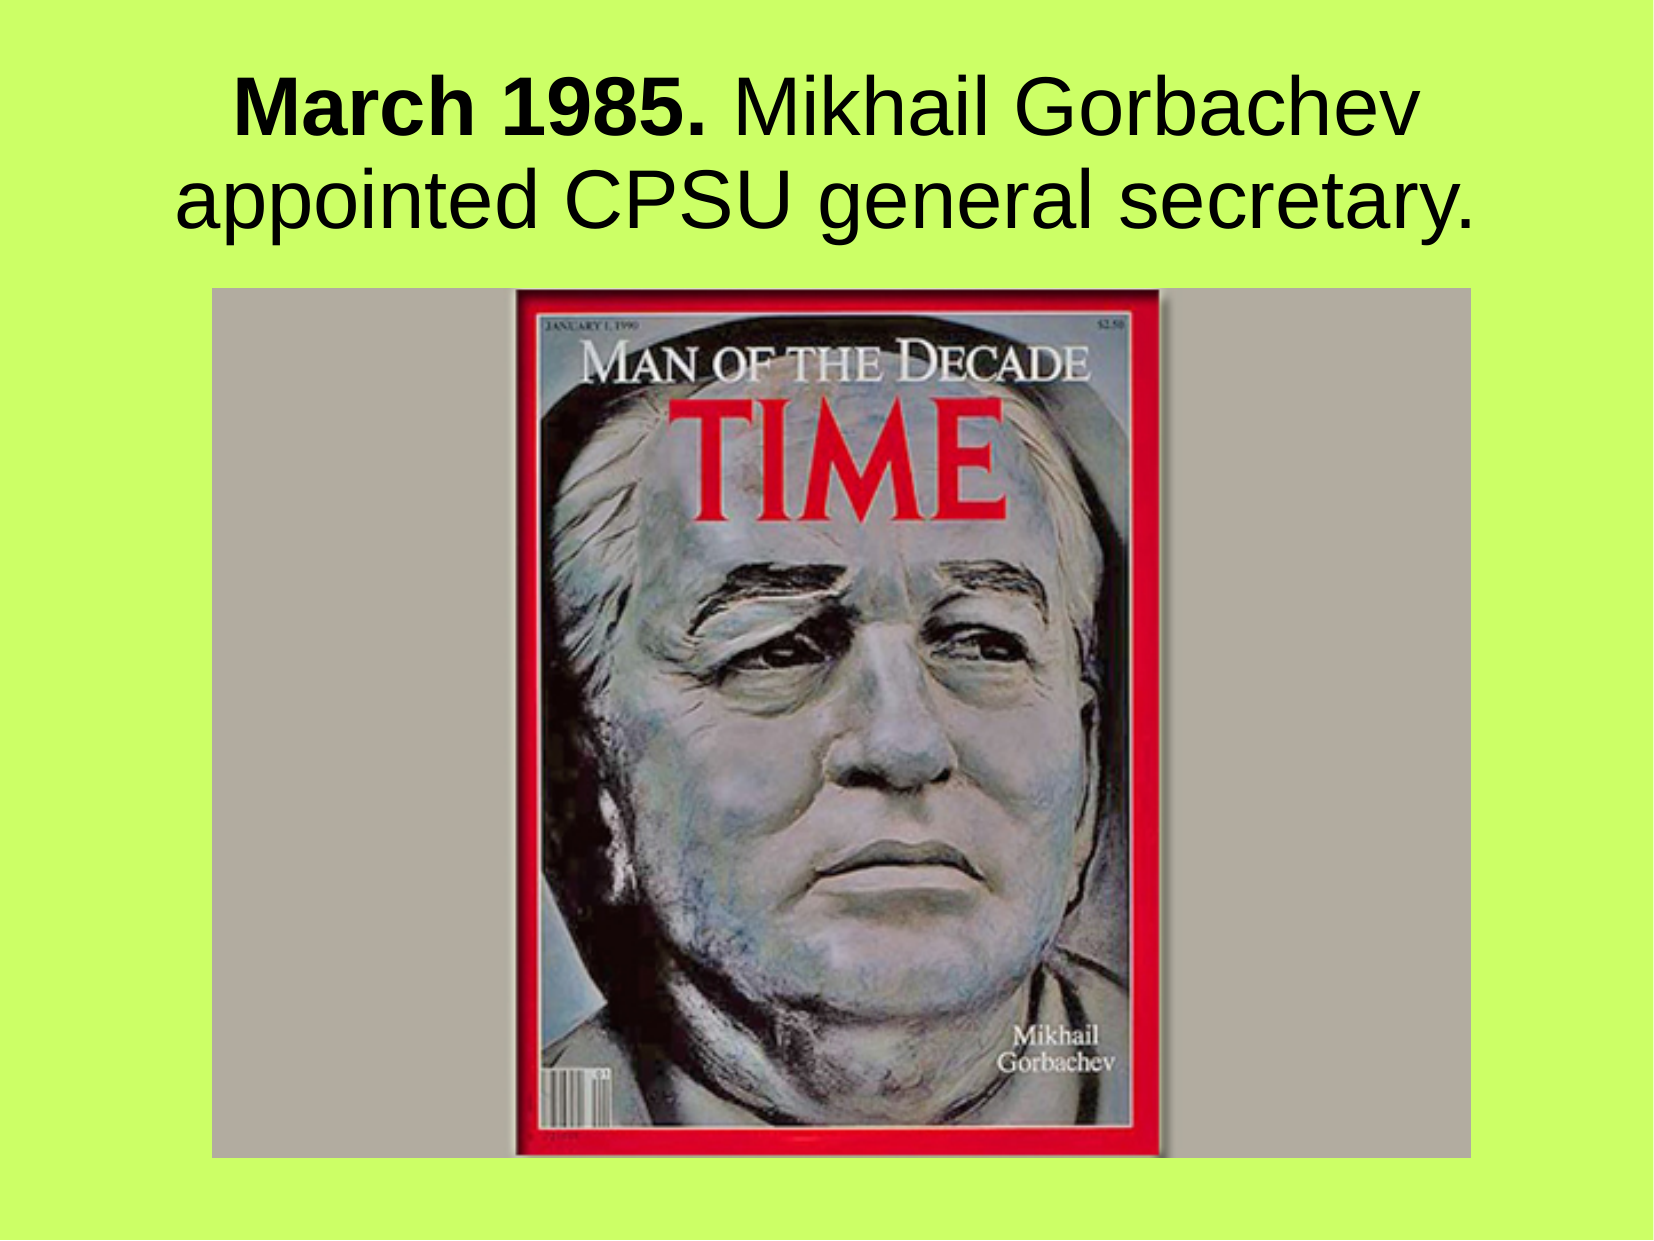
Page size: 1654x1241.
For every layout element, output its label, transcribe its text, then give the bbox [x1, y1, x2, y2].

title March 1985. Mikhail Gorbachev appointed CPSU general secretary. [82, 49, 1571, 257]
picture [212, 288, 1471, 1158]
